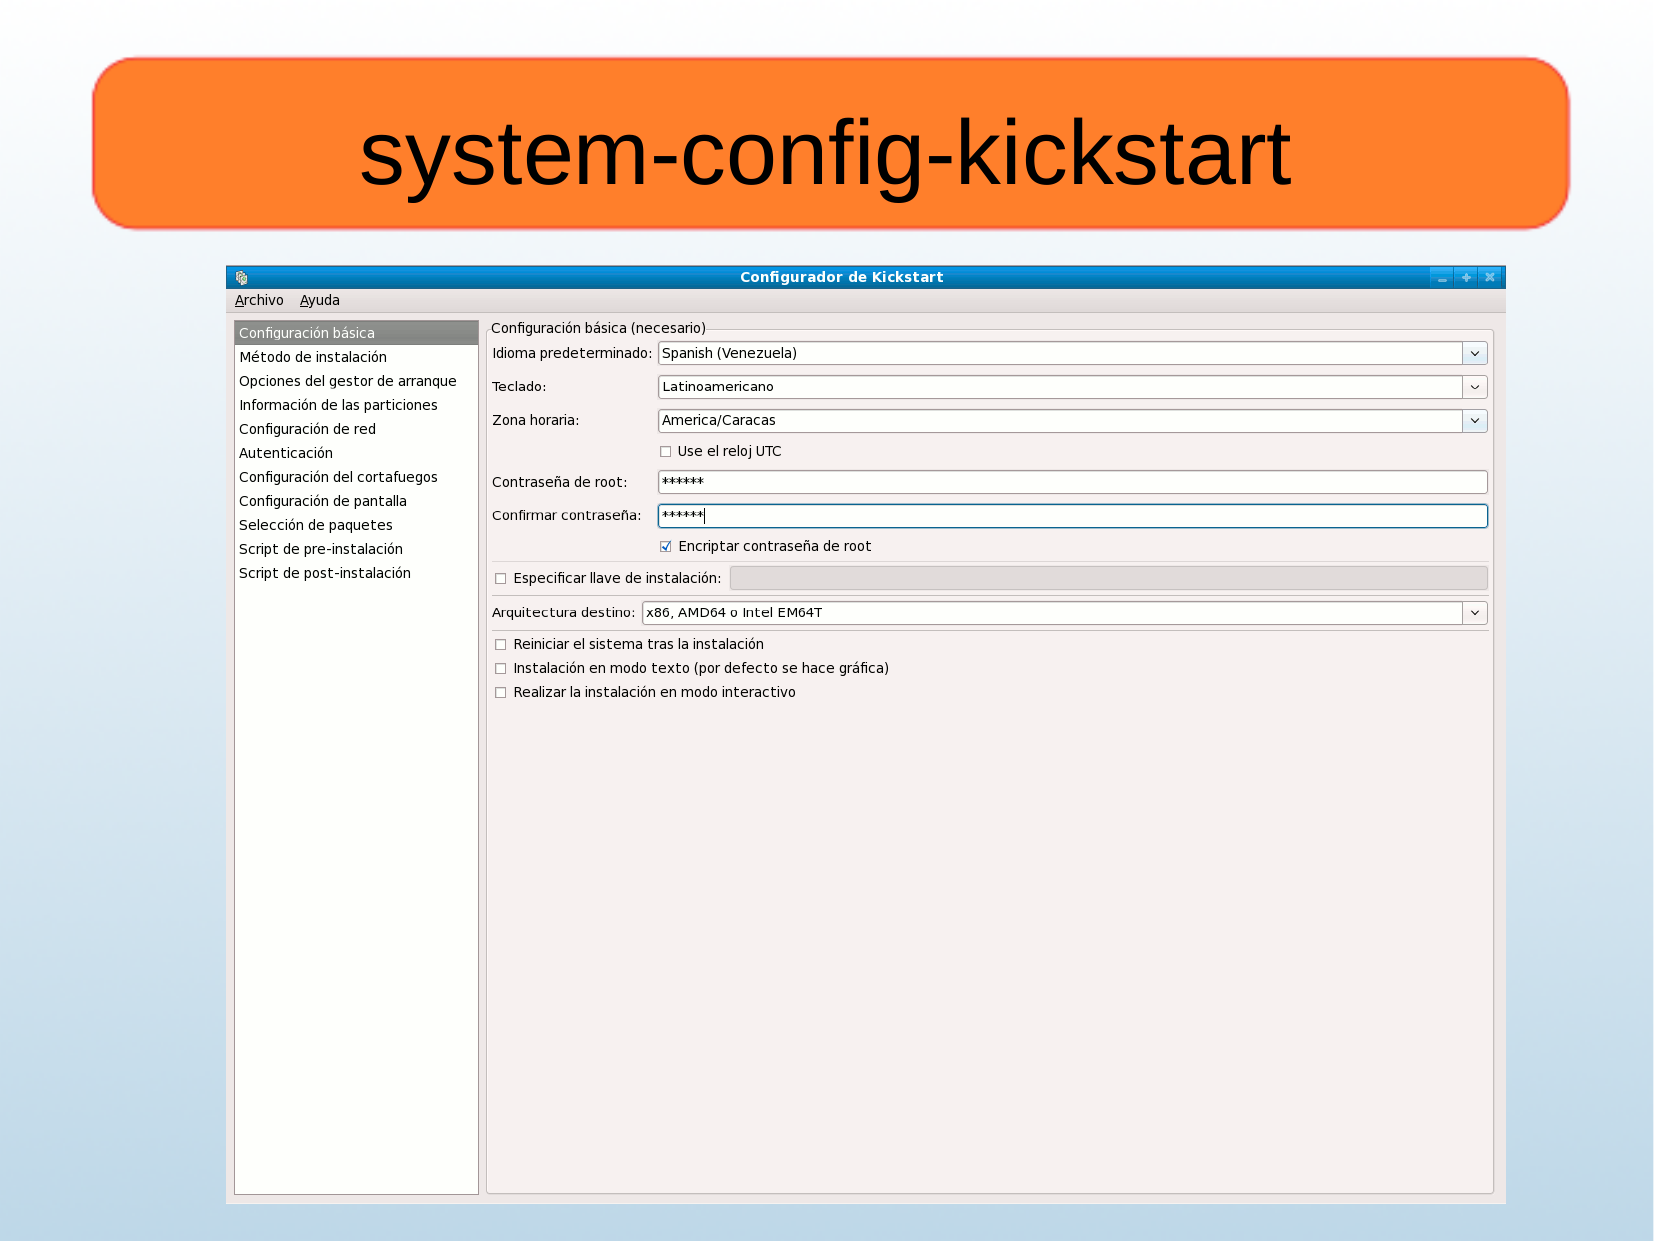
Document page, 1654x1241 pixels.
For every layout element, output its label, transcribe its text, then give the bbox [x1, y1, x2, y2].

title system-config-kickstart [82, 56, 1571, 250]
picture [0, 0, 1654, 1241]
